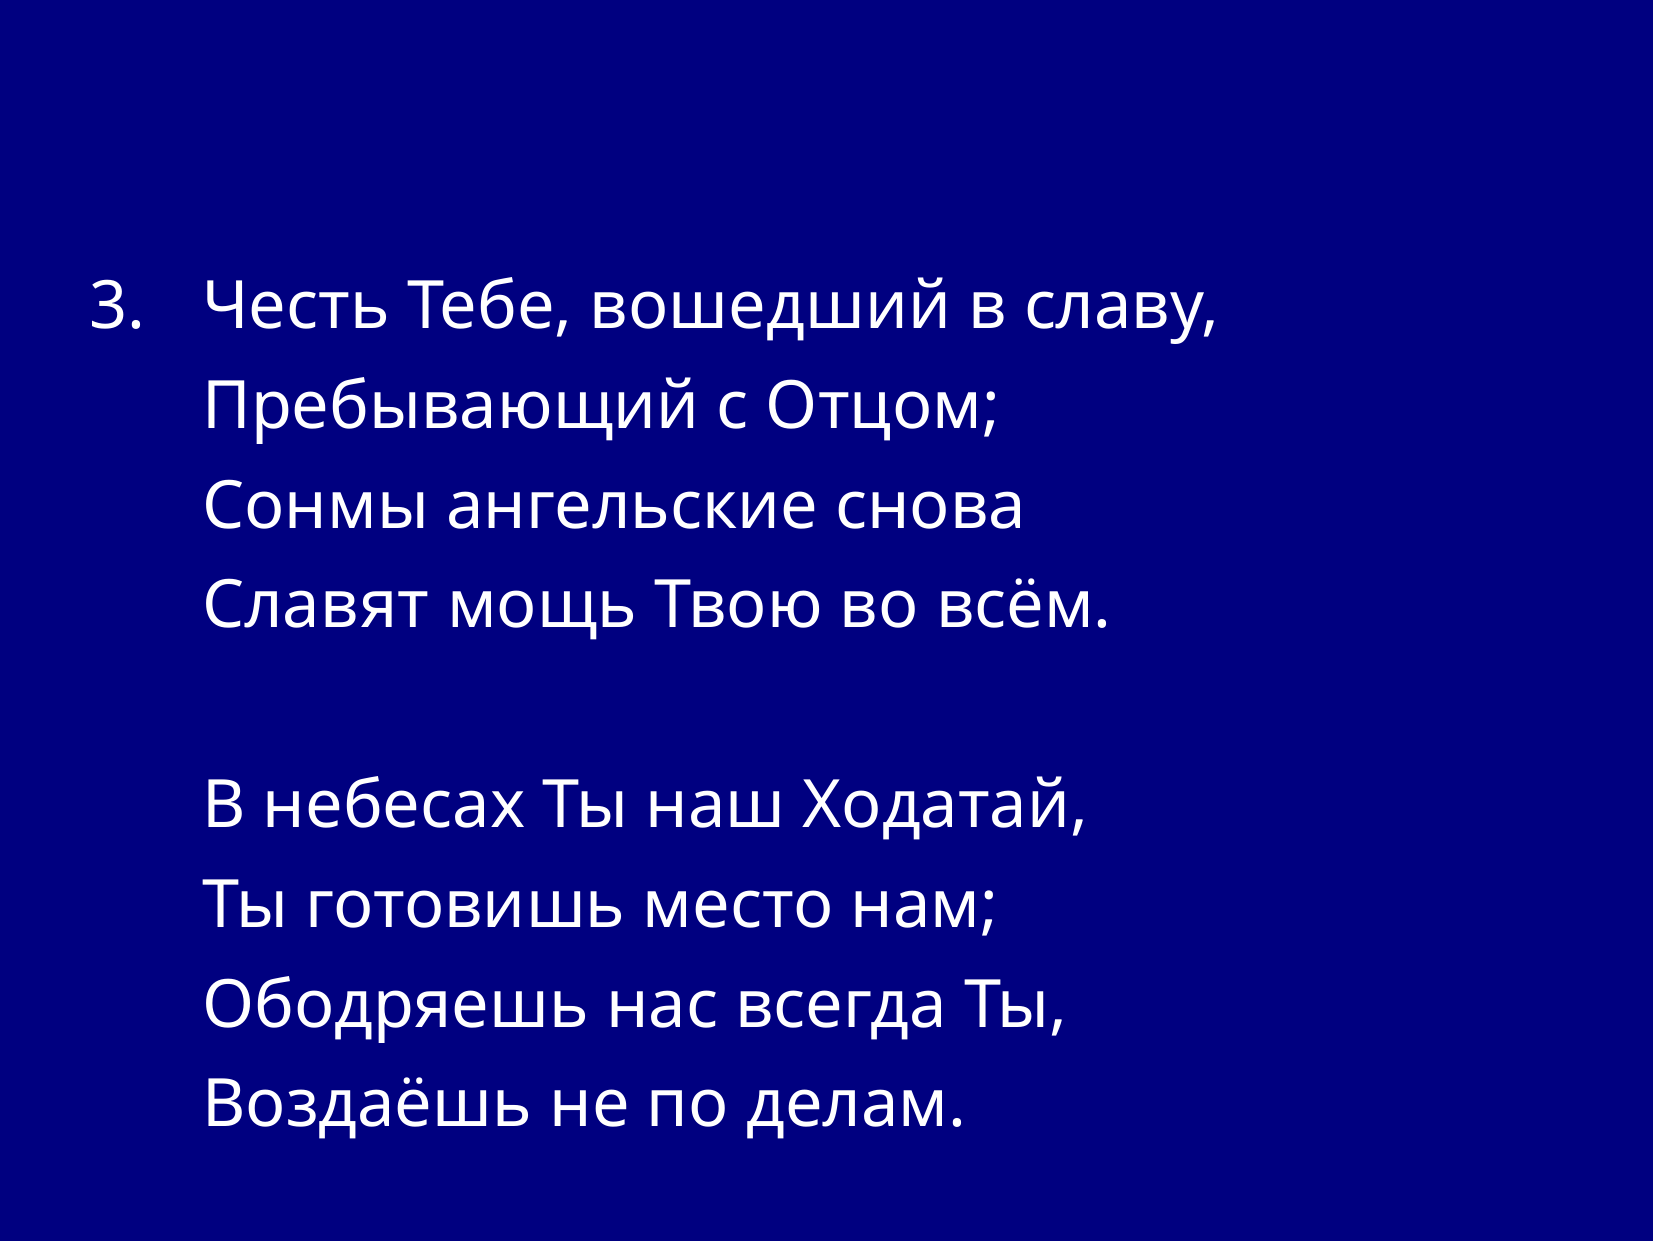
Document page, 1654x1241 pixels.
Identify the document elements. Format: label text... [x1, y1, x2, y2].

text_box 3. Честь Тебе, вошедший в славу, Пребывающий с Отцом; Сонмы ангельские снова Славят мощь Твою во всём. В небесах Ты наш Ходатай, Ты готовишь место нам; Ободряешь нас всегда Ты, Воздаёшь не по делам. [75, 150, 1576, 1163]
